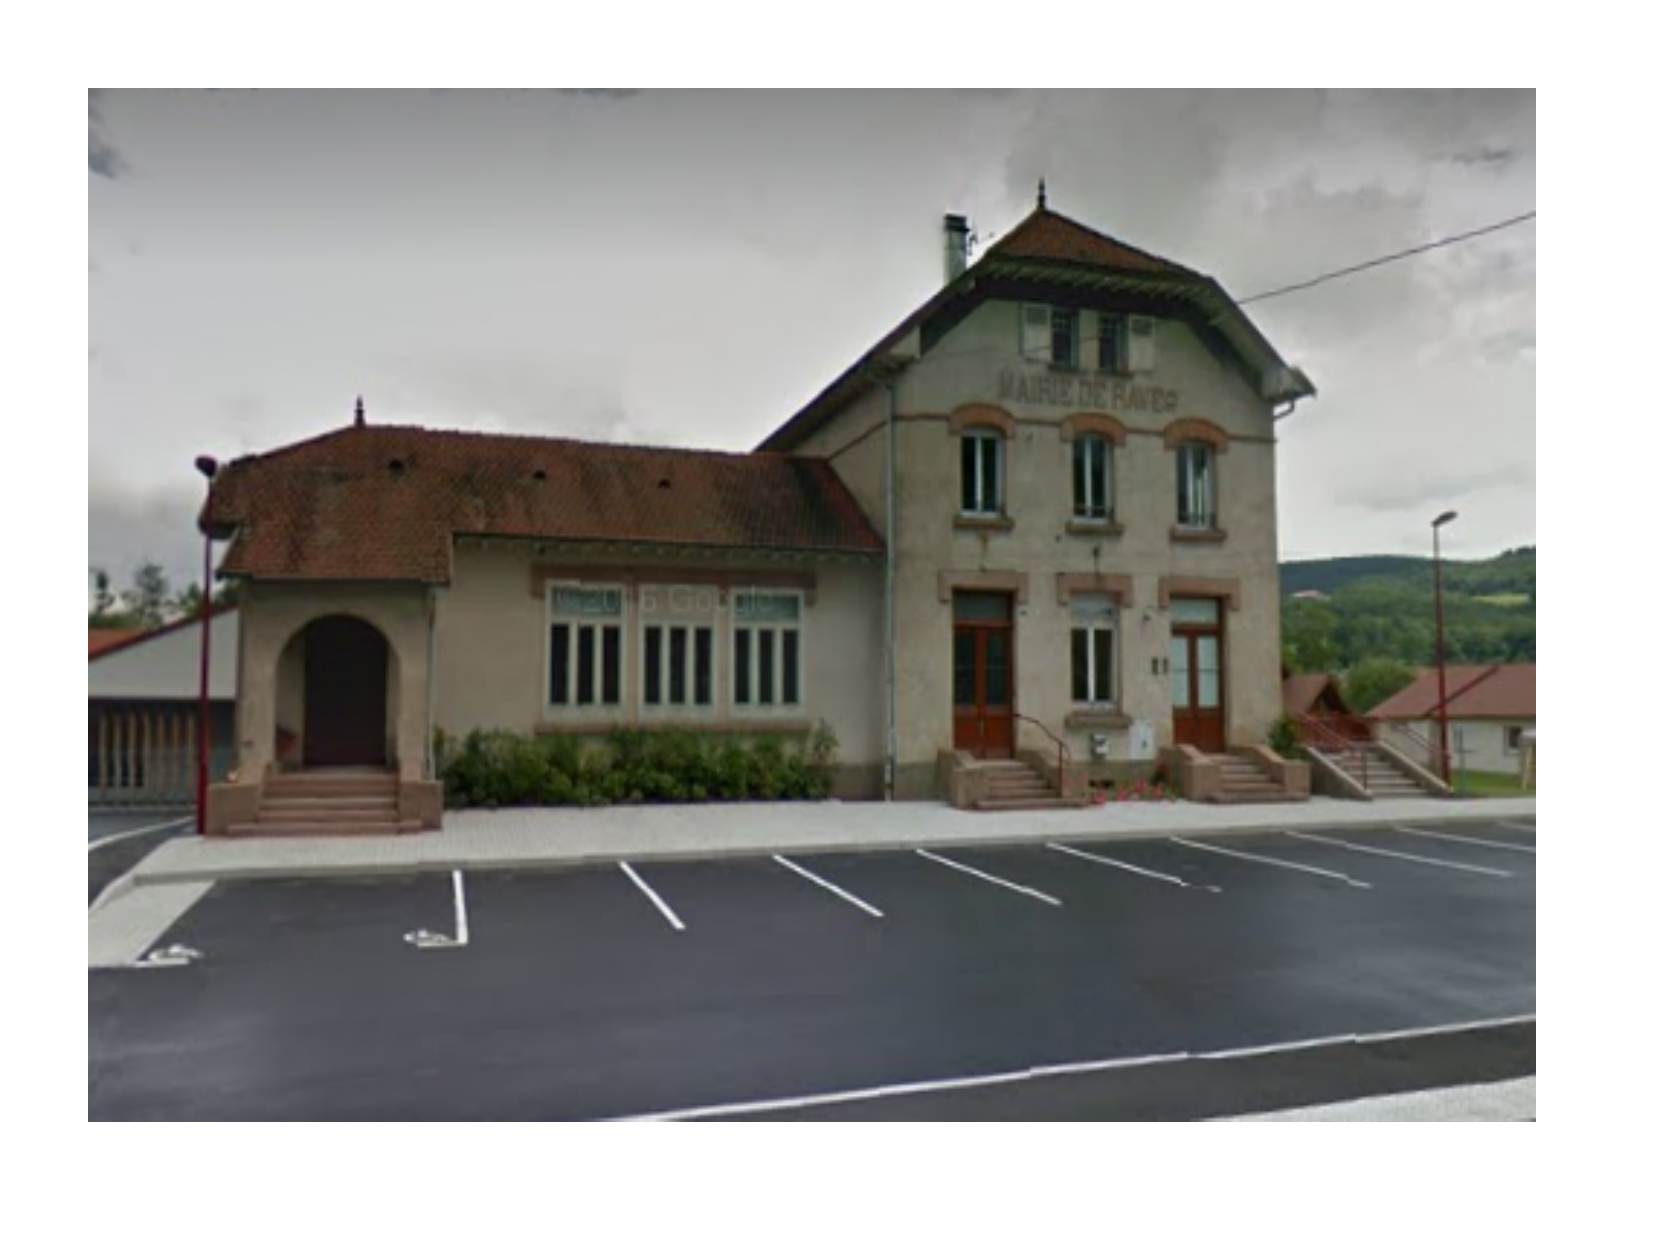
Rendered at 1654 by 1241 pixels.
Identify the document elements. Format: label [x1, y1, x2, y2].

picture [88, 88, 1536, 1123]
